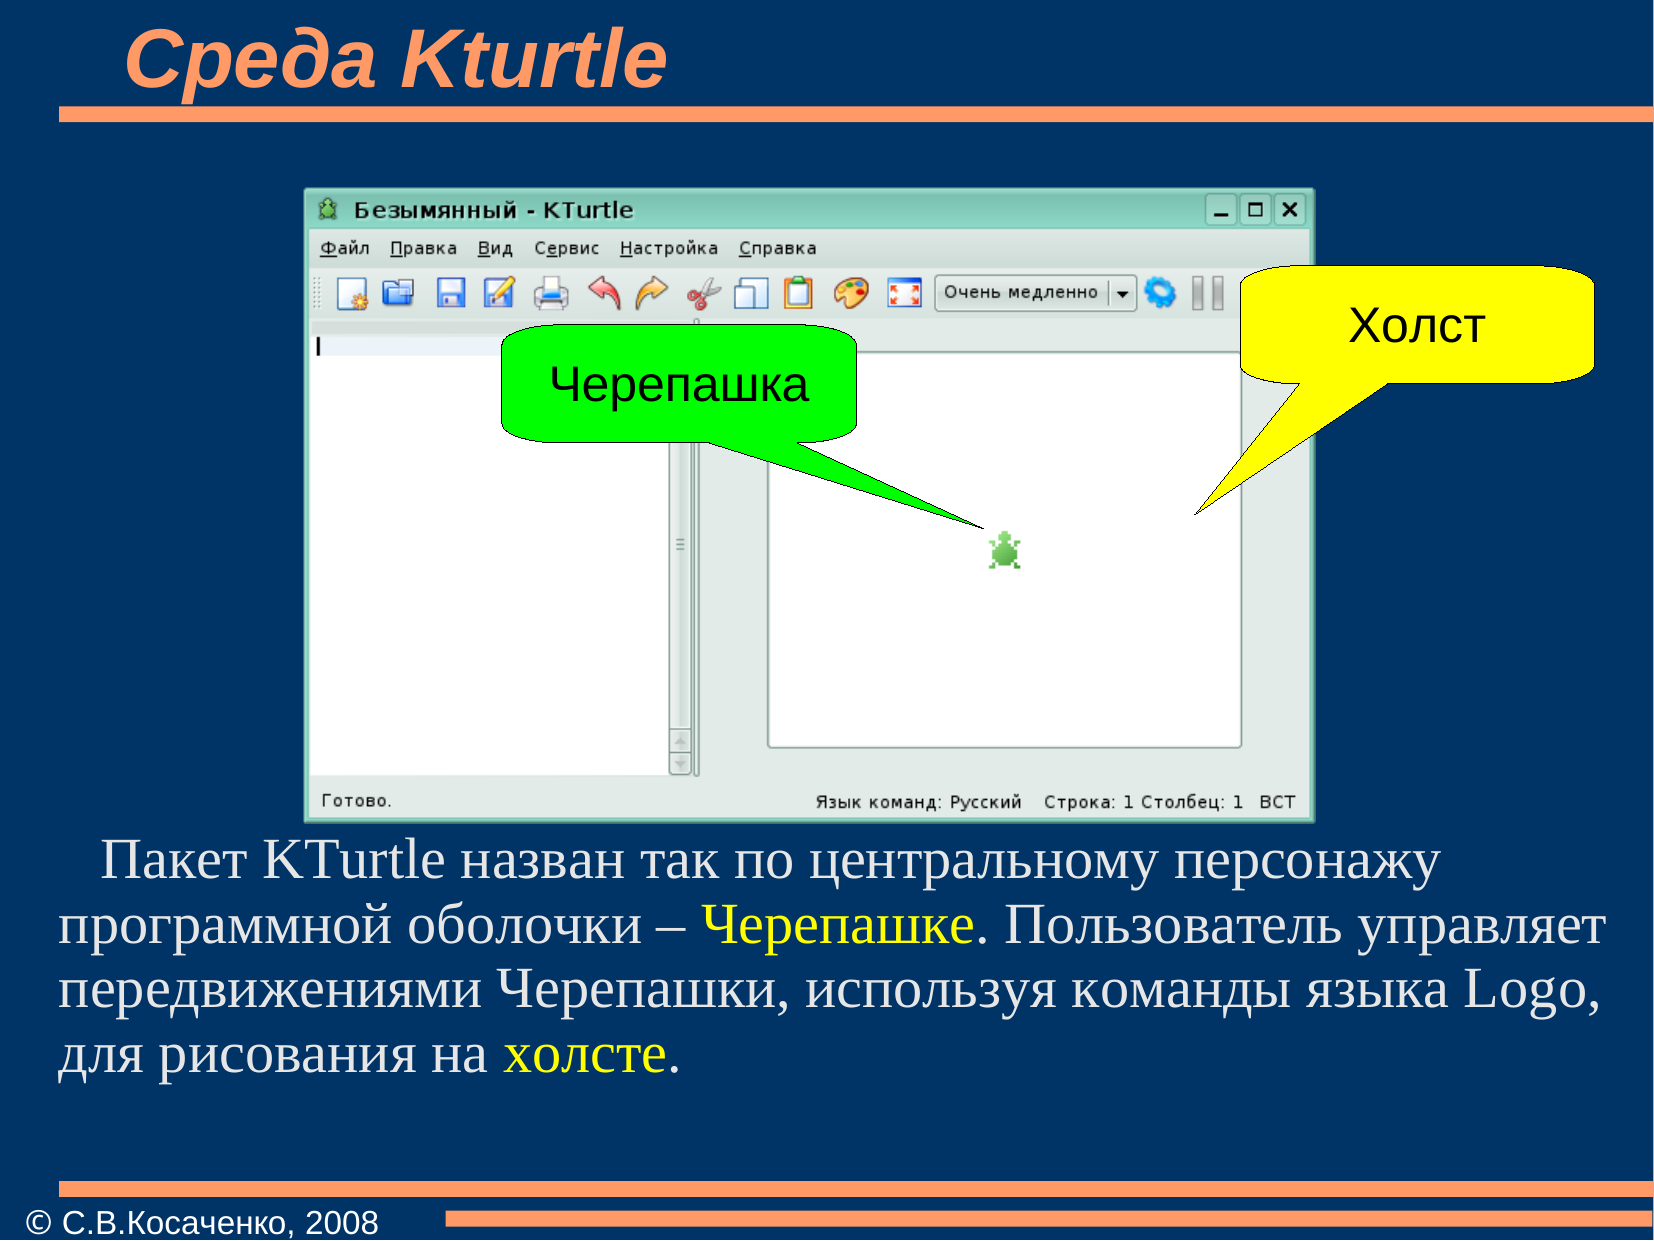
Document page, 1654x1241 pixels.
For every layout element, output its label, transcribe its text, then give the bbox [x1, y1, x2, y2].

picture [303, 187, 1316, 824]
text_box Черепашка [501, 324, 984, 529]
text_box Холст [1194, 265, 1595, 515]
list Пакет KTurtle назван так по центральному персонажу программной оболочки – Черепашке. Пользователь управляет передвижениями Черепашки, используя команды языка Logo, для рисования на холсте. [59, 826, 1654, 1166]
title Среда Kturtle [123, 0, 1536, 119]
